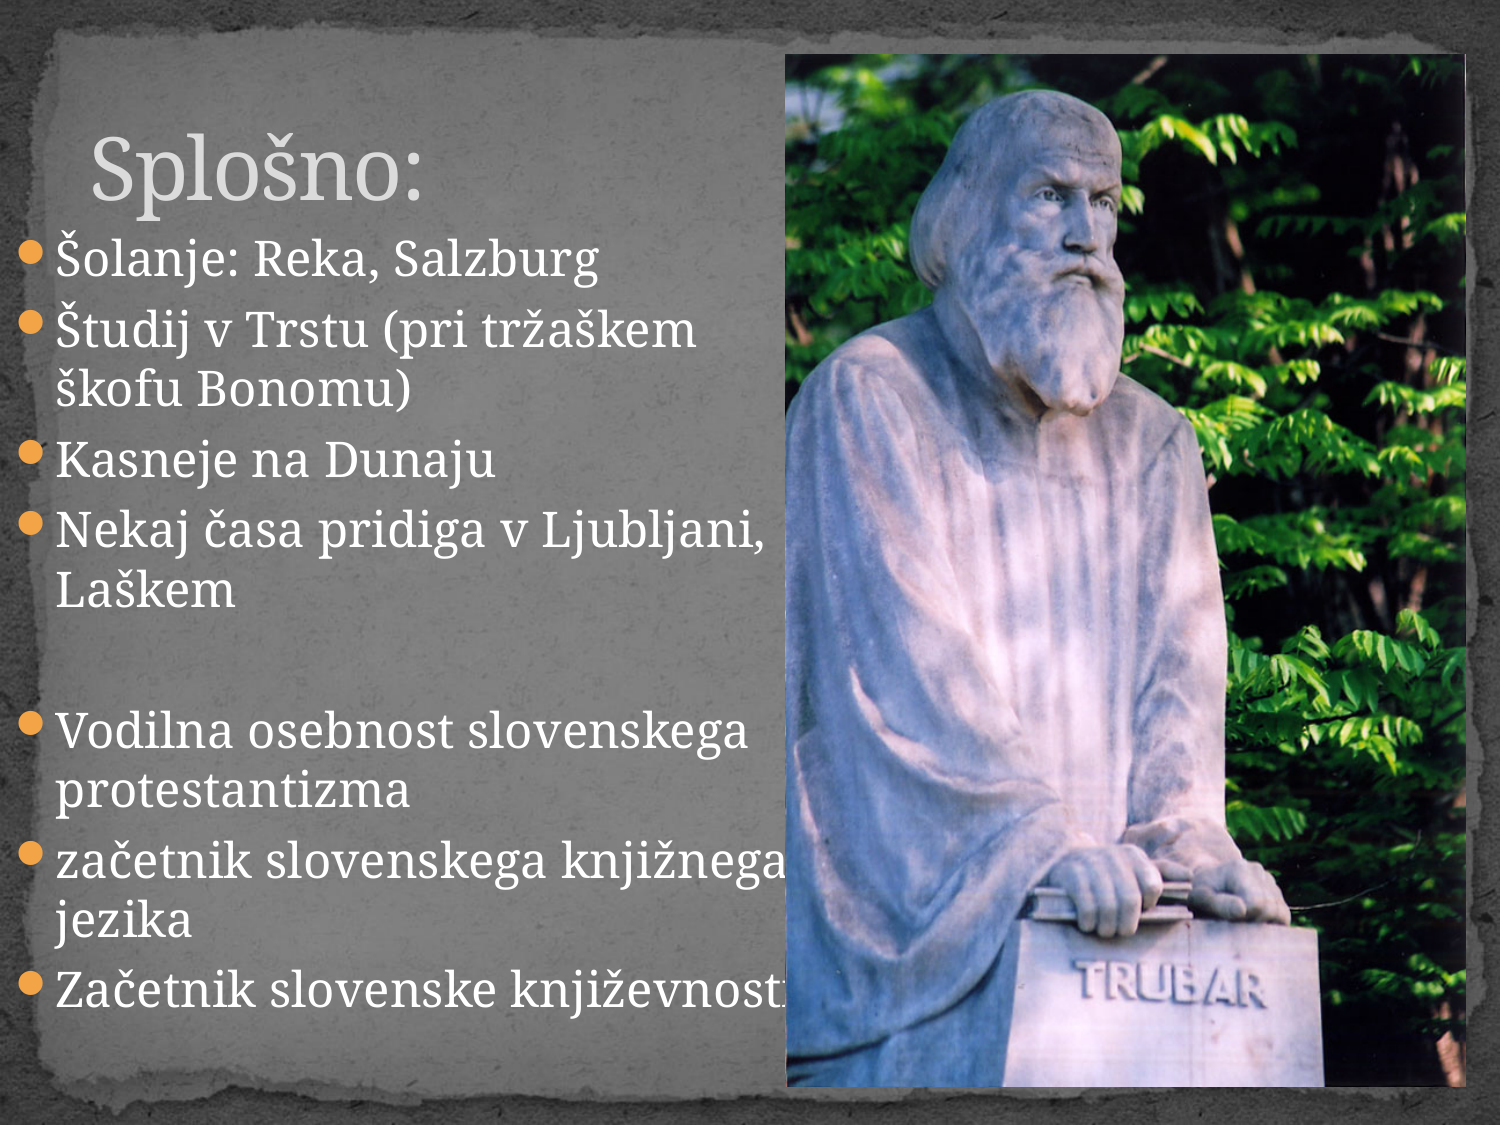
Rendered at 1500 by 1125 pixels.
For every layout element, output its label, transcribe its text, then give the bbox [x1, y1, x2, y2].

picture [0, 0, 1500, 1125]
title Splošno: [75, 24, 1425, 225]
list Šolanje: Reka, Salzburg Študij v Trstu (pri tržaškem škofu Bonomu) Kasneje na Dunaju Nekaj časa pridiga v Ljubljani, Laškem Vodilna osebnost slovenskega protestantizma začetnik slovenskega knjižnega jezika Začetnik slovenske književnosti. [0, 220, 785, 1083]
